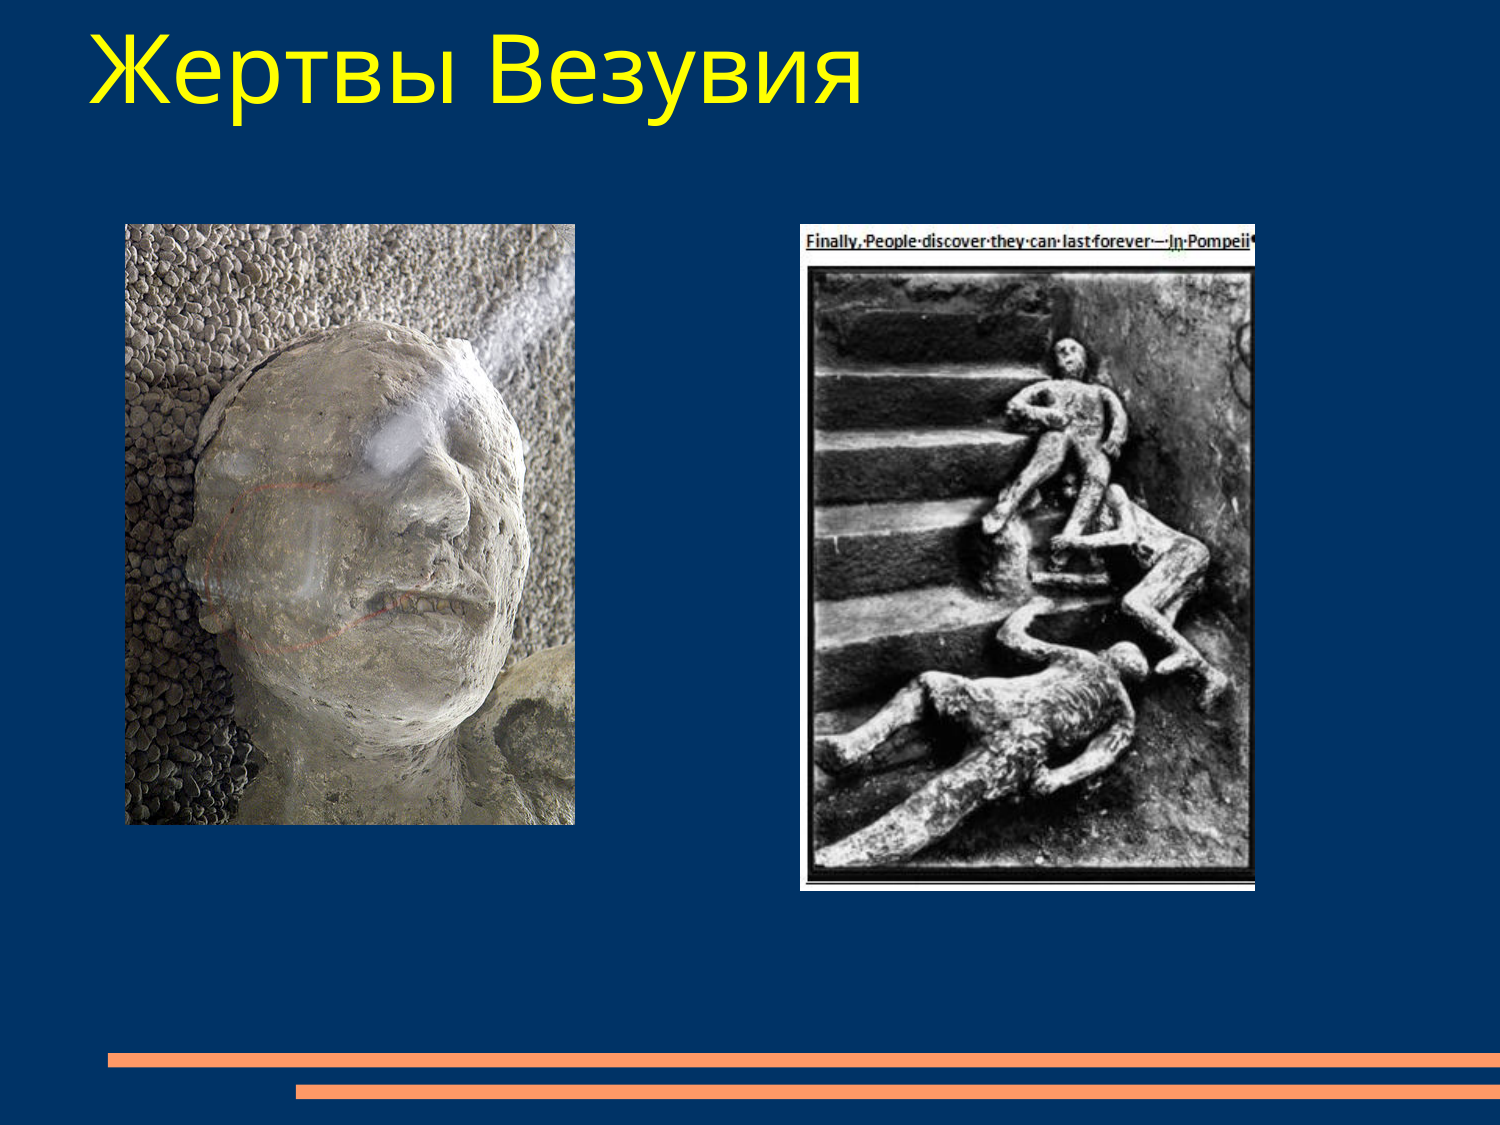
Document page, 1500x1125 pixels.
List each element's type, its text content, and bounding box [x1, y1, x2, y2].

title Жертвы Везувия [75, 0, 1300, 175]
picture [125, 224, 575, 825]
picture [800, 224, 1255, 891]
